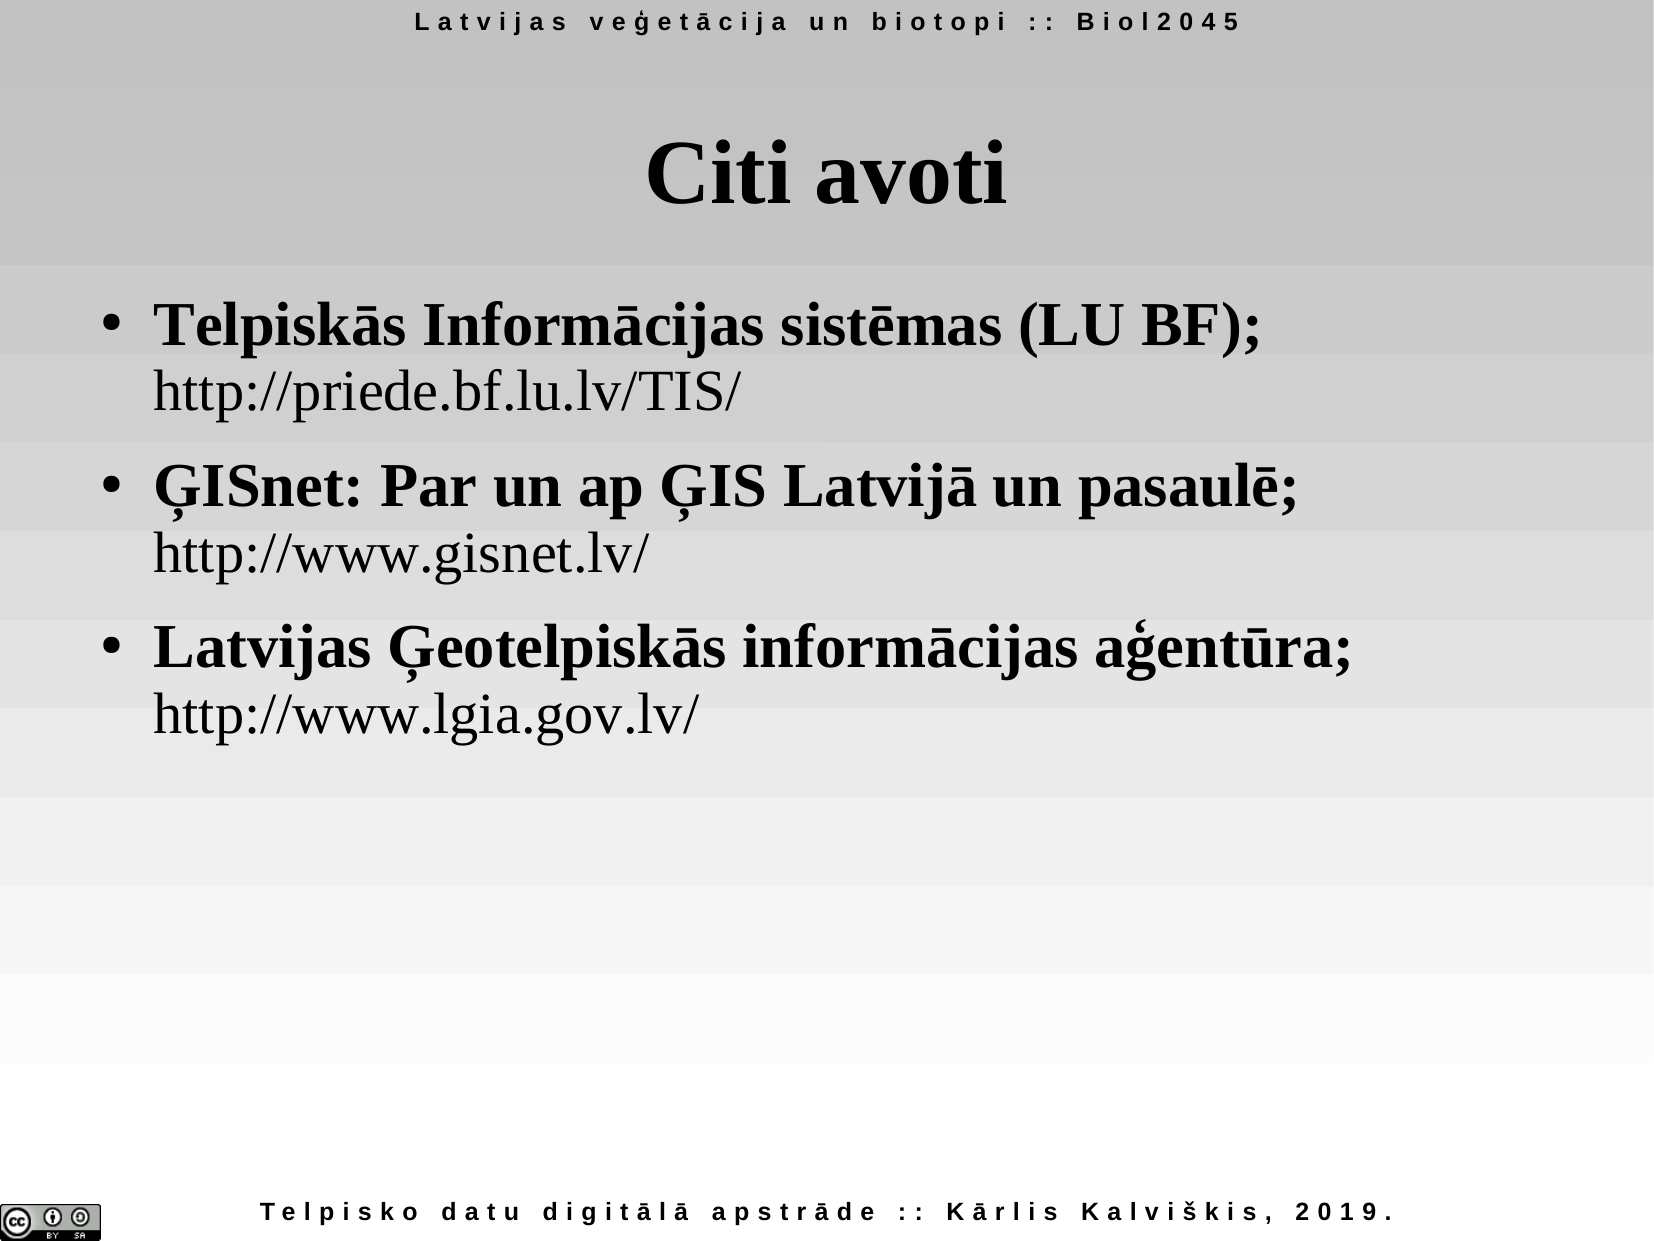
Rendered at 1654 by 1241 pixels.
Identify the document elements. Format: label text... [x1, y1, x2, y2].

picture [0, 0, 1654, 1241]
title Citi avoti [29, 49, 1625, 296]
list Telpiskās Informācijas sistēmas (LU BF); http://priede.bf.lu.lv/TIS/ ĢISnet: Par un ap ĢIS Latvijā un pasaulē; http://www.gisnet.lv/ Latvijas Ģeotelpiskās informācijas aģentūra; http://www.lgia.gov.lv/ [82, 289, 1571, 1098]
